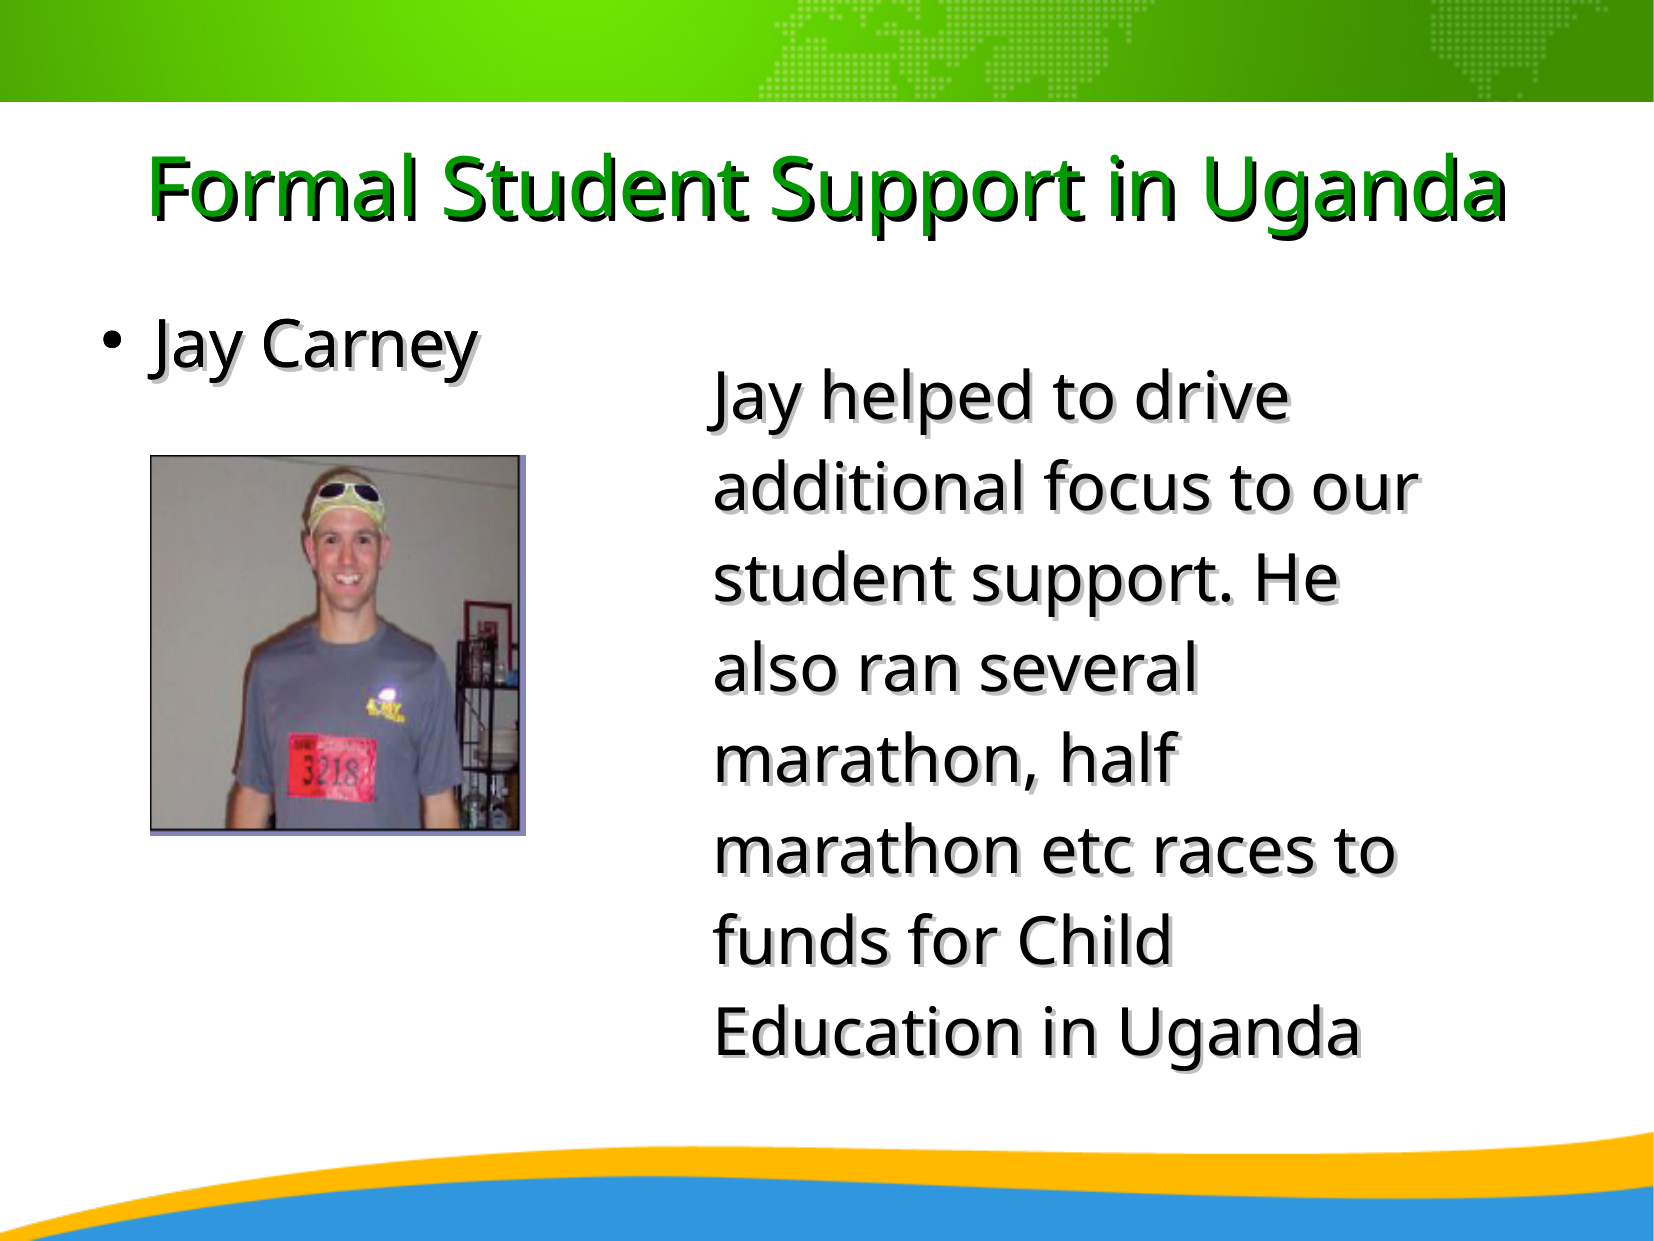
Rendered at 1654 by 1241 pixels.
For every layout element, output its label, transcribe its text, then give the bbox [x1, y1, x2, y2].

picture [0, 1132, 1654, 1241]
list Jay Carney [82, 296, 1571, 1073]
list Jay helped to drive additional focus to our student support. He also ran several marathon, half marathon etc races to funds for Child Education in Uganda [712, 348, 1426, 1126]
picture [0, 0, 1654, 102]
title Formal Student Support in Uganda [82, 119, 1571, 250]
